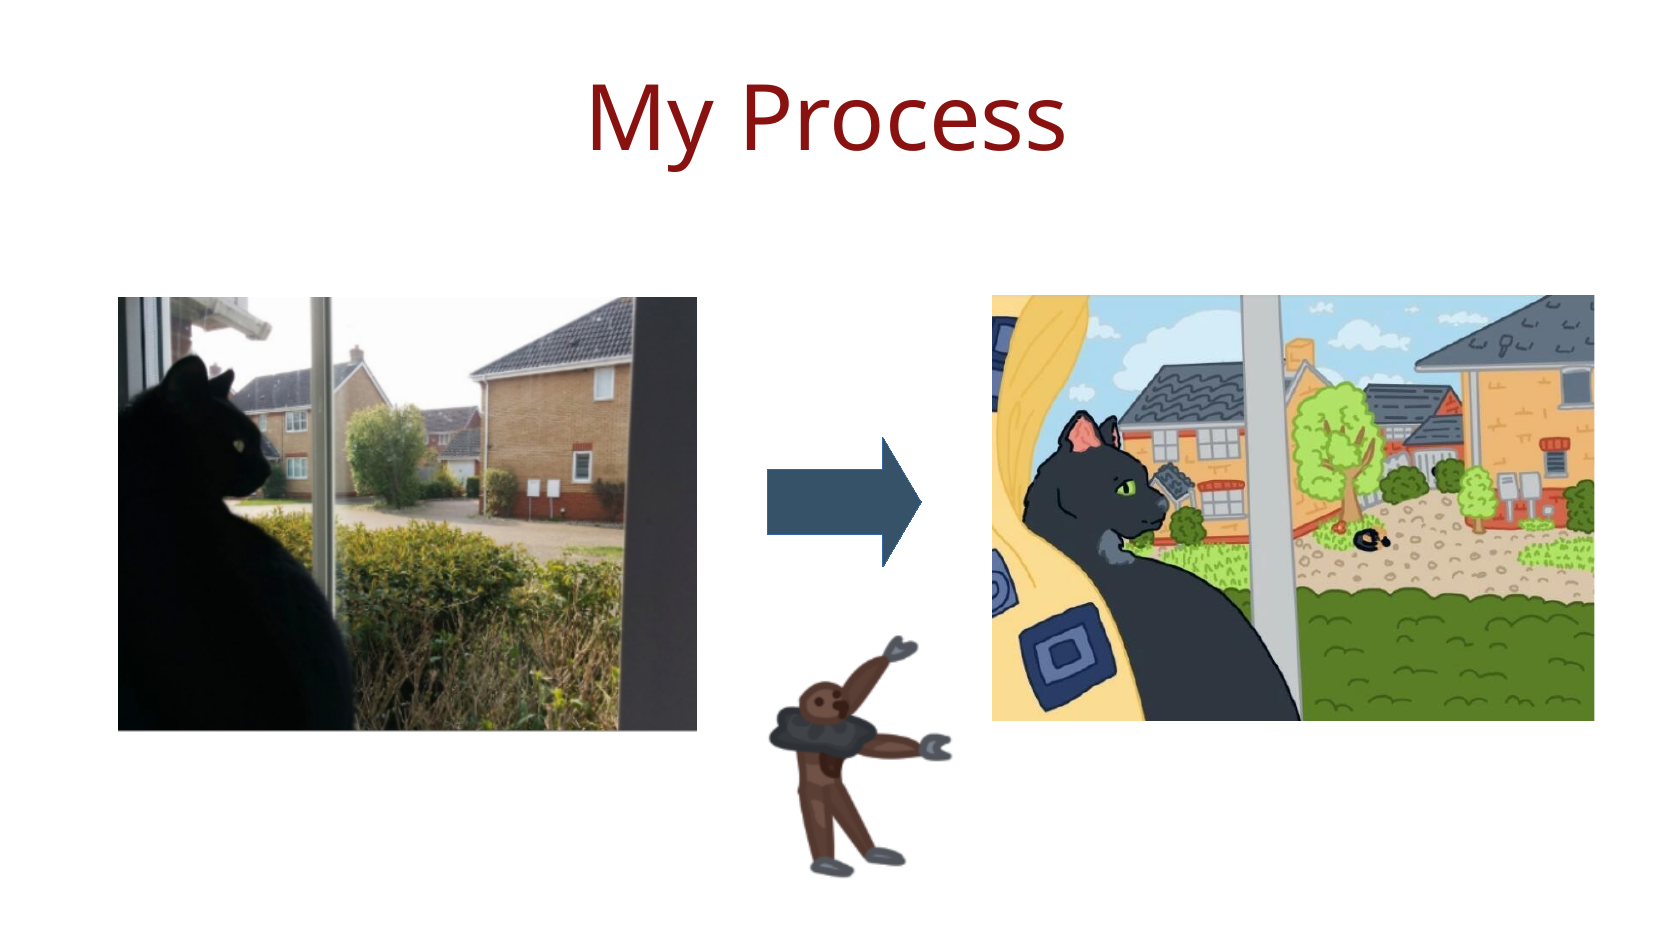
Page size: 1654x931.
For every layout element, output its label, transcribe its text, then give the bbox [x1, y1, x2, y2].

picture [118, 297, 697, 733]
text_box [767, 437, 922, 567]
picture [755, 614, 981, 901]
title My Process [82, 37, 1571, 193]
picture [992, 295, 1595, 721]
